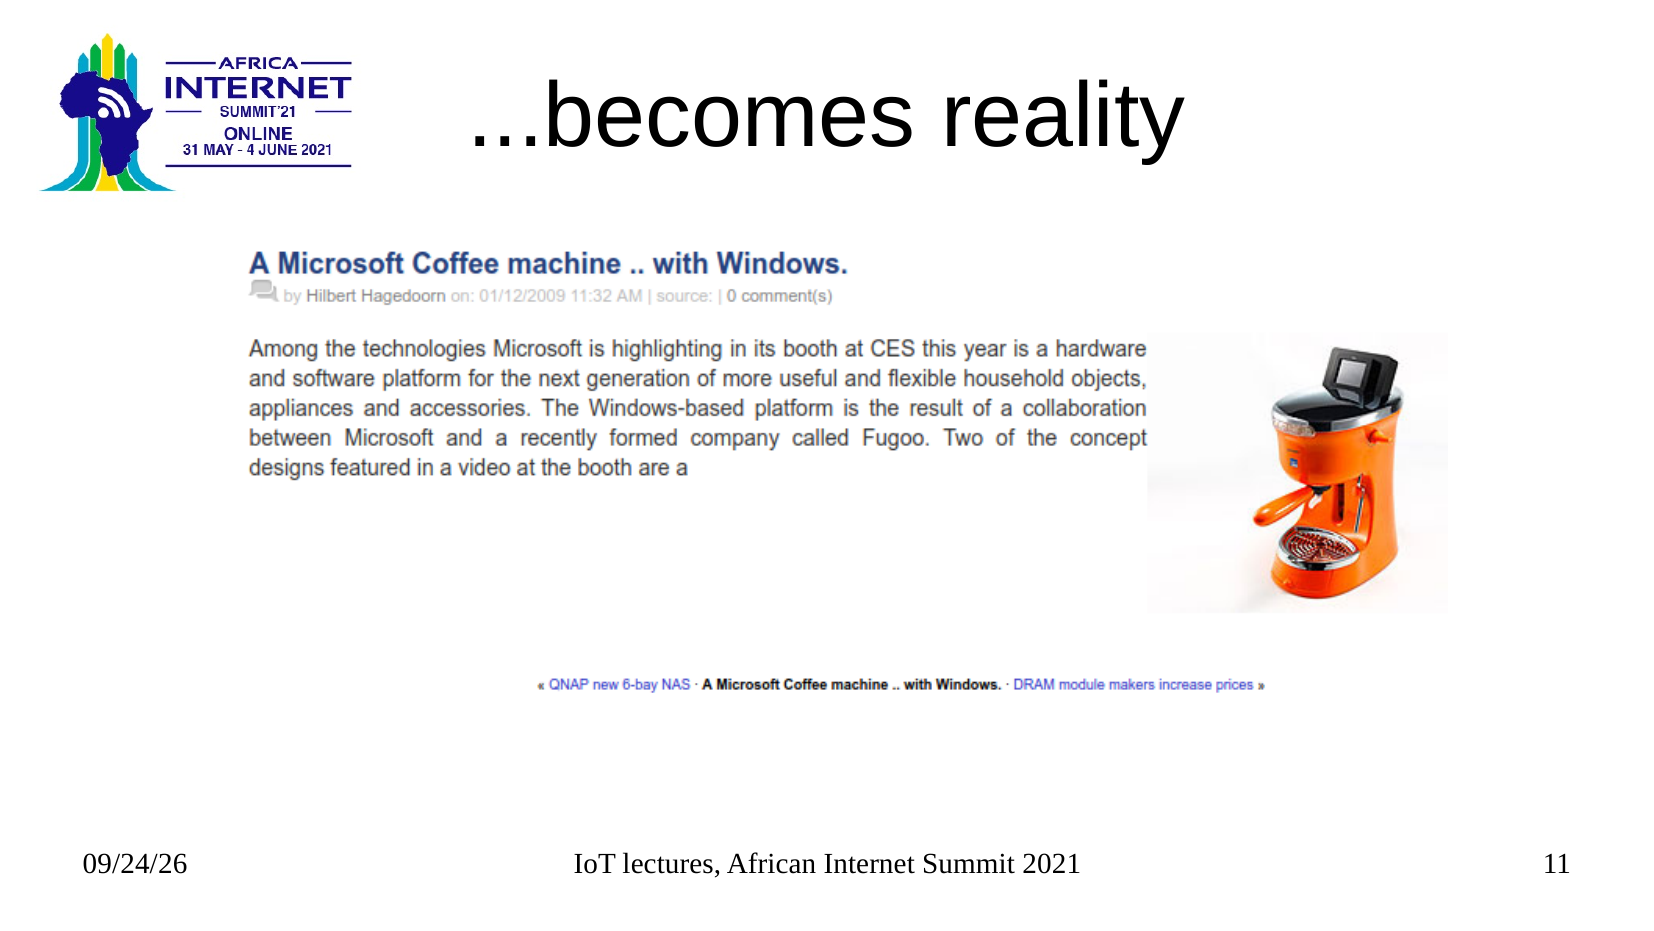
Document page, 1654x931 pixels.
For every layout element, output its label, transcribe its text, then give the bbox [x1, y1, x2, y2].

picture [9, 11, 384, 207]
picture [211, 216, 1448, 718]
title ...becomes reality [82, 37, 1571, 193]
